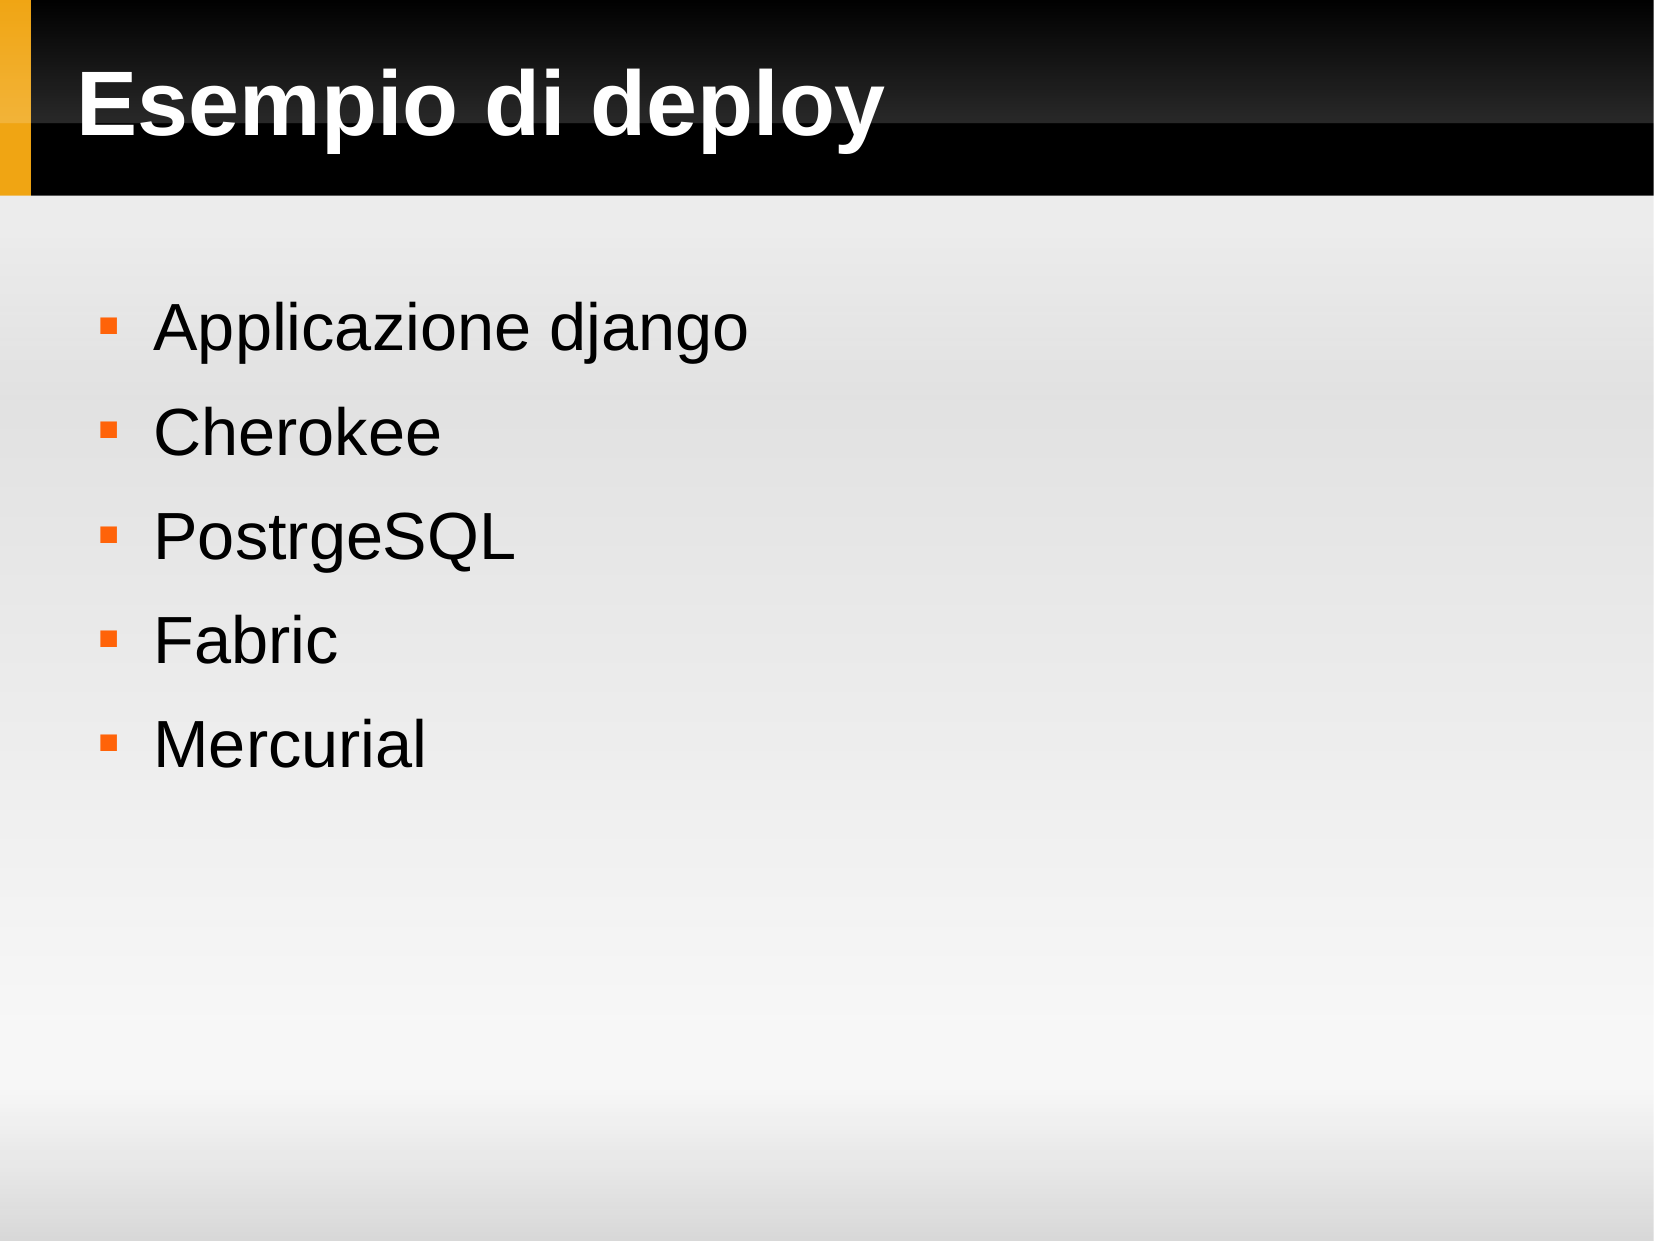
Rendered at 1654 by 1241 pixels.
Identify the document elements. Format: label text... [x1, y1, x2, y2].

title Esempio di deploy [76, 0, 1565, 208]
picture [0, 0, 1654, 1241]
list Applicazione django Cherokee PostrgeSQL Fabric Mercurial [82, 290, 1571, 1109]
